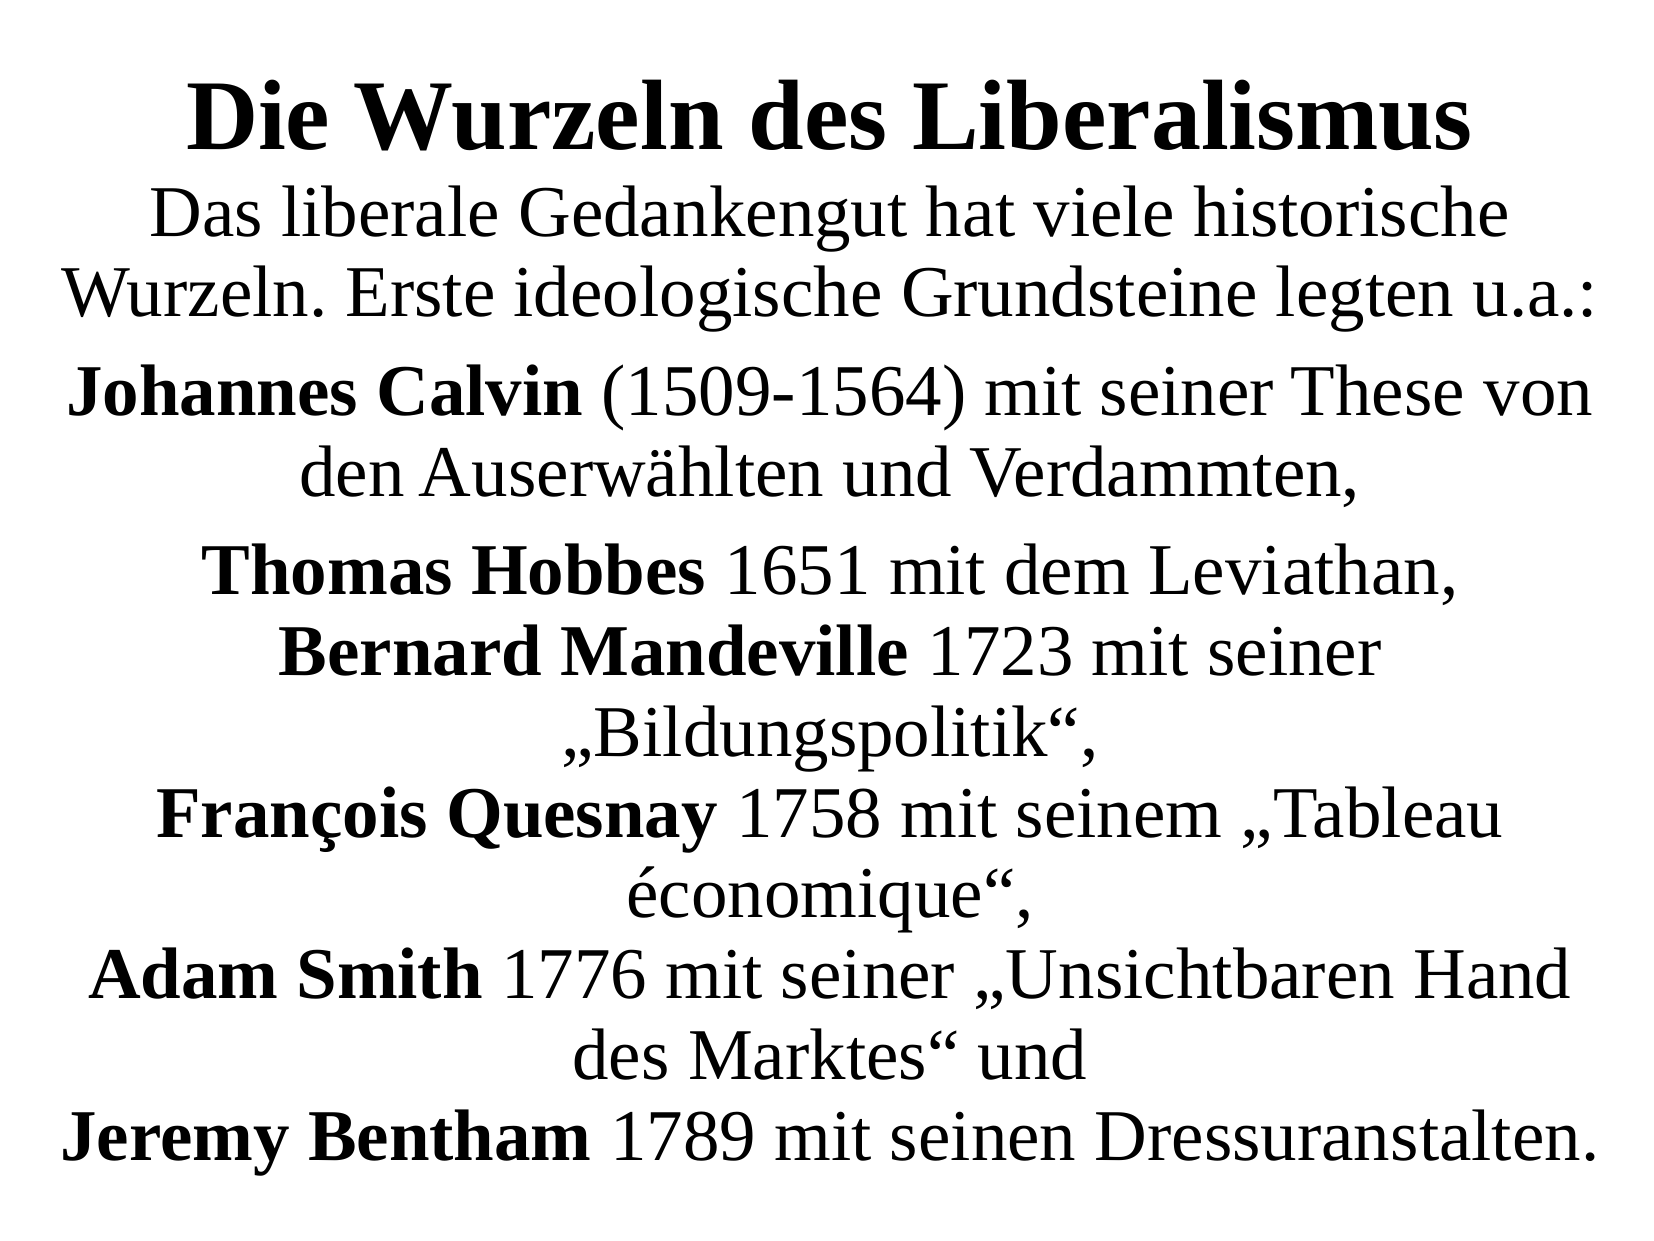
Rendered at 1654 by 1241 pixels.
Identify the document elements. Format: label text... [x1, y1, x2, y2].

text_box Die Wurzeln des Liberalismus Das liberale Gedankengut hat viele historische Wurzeln. Erste ideologische Grundsteine legten u.a.: Johannes Calvin (1509-1564) mit seiner These von den Auserwählten und Verdammten, Thomas Hobbes 1651 mit dem Leviathan, Bernard Mandeville 1723 mit seiner „Bildungspolitik“, François Quesnay 1758 mit seinem „Tableau économique“, Adam Smith 1776 mit seiner „Unsichtbaren Hand des Marktes“ und Jeremy Bentham 1789 mit seinen Dressuranstalten. [45, 52, 1622, 1190]
